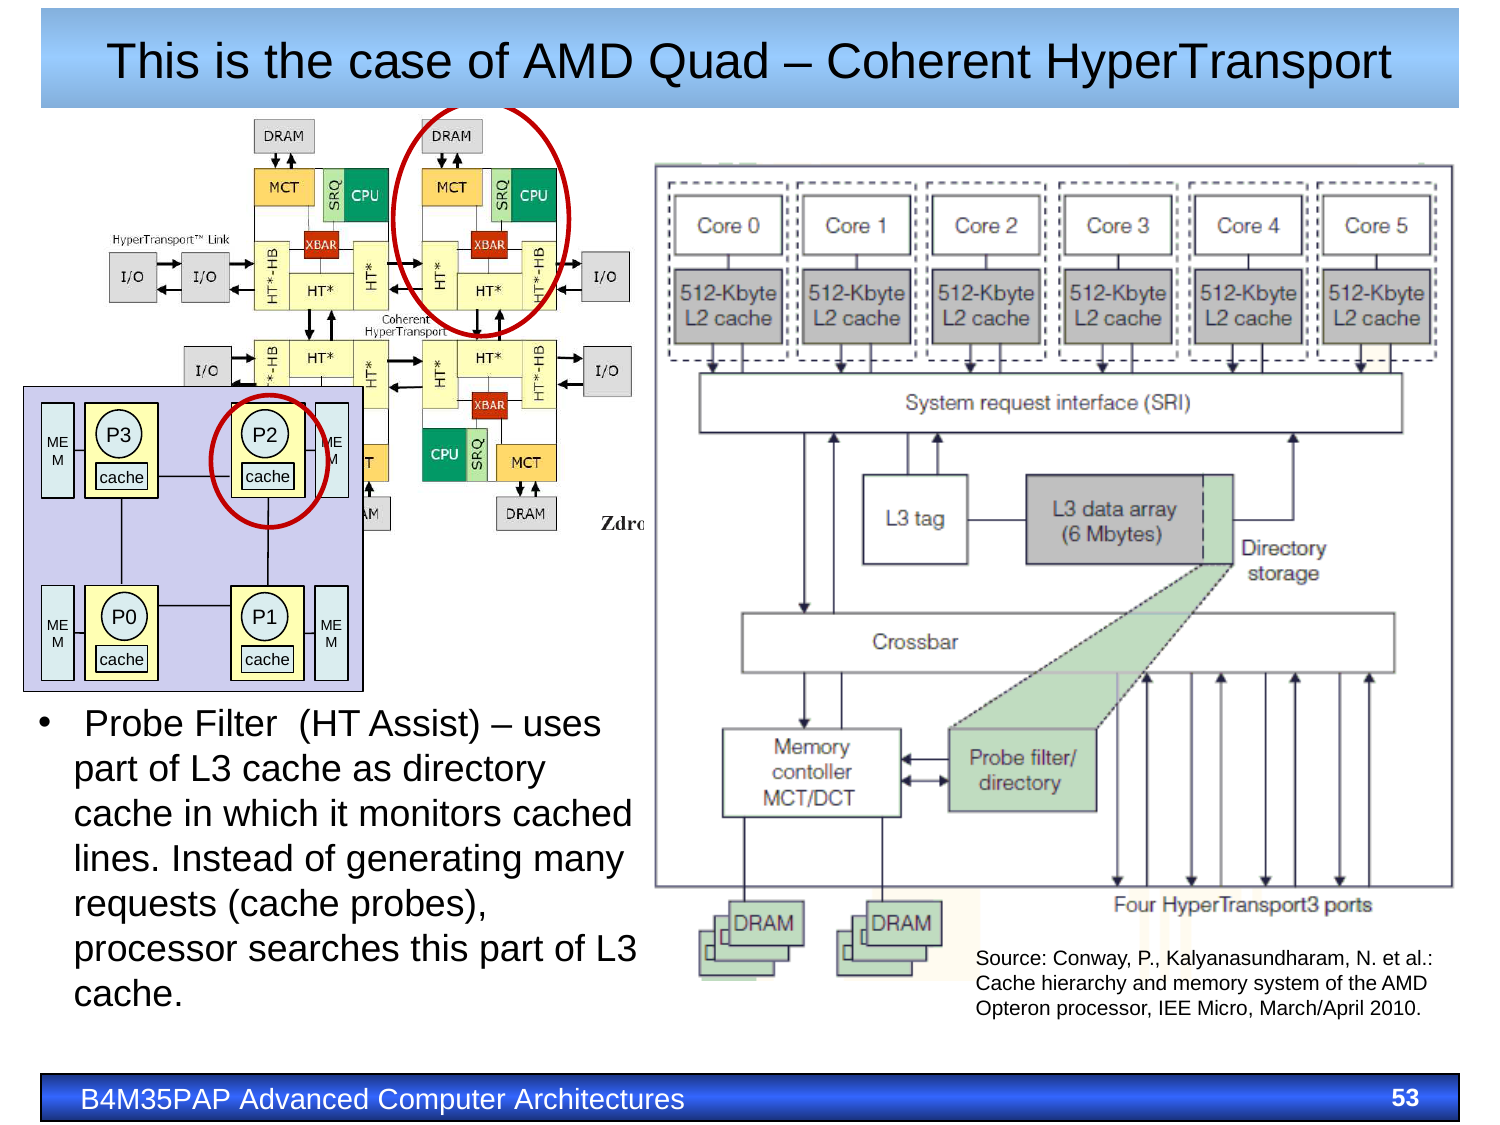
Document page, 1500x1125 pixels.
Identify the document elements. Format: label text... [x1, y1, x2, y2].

text_box MEM [315, 402, 349, 498]
text_box MEM [41, 403, 75, 498]
text_box P3 [96, 409, 142, 458]
text_box cache [96, 645, 148, 673]
picture [76, 108, 1467, 981]
text_box cache [242, 463, 294, 490]
text_box Probe Filter (HT Assist) – uses part of L3 cache as directory cache in which it monitors cached lines. Instead of generating many requests (cache probes), processor searches this part of L3 cache. [23, 691, 657, 1022]
text_box cache [96, 463, 148, 490]
text_box Source: Conway, P., Kalyanasundharam, N. et al.: Cache hierarchy and memory system of the AMD Opteron processor, IEE Micro, March/April 2010. [960, 937, 1500, 1028]
text_box P0 [101, 592, 148, 641]
text_box P1 [241, 592, 288, 641]
text_box MEM [315, 426, 325, 497]
text_box [23, 386, 364, 692]
title This is the case of AMD Quad – Coherent HyperTransport [41, 8, 1459, 108]
picture [396, 108, 566, 333]
text_box MEM [41, 585, 75, 681]
text_box MEM [315, 585, 348, 681]
text_box cache [241, 646, 294, 673]
text_box P2 [241, 409, 289, 458]
